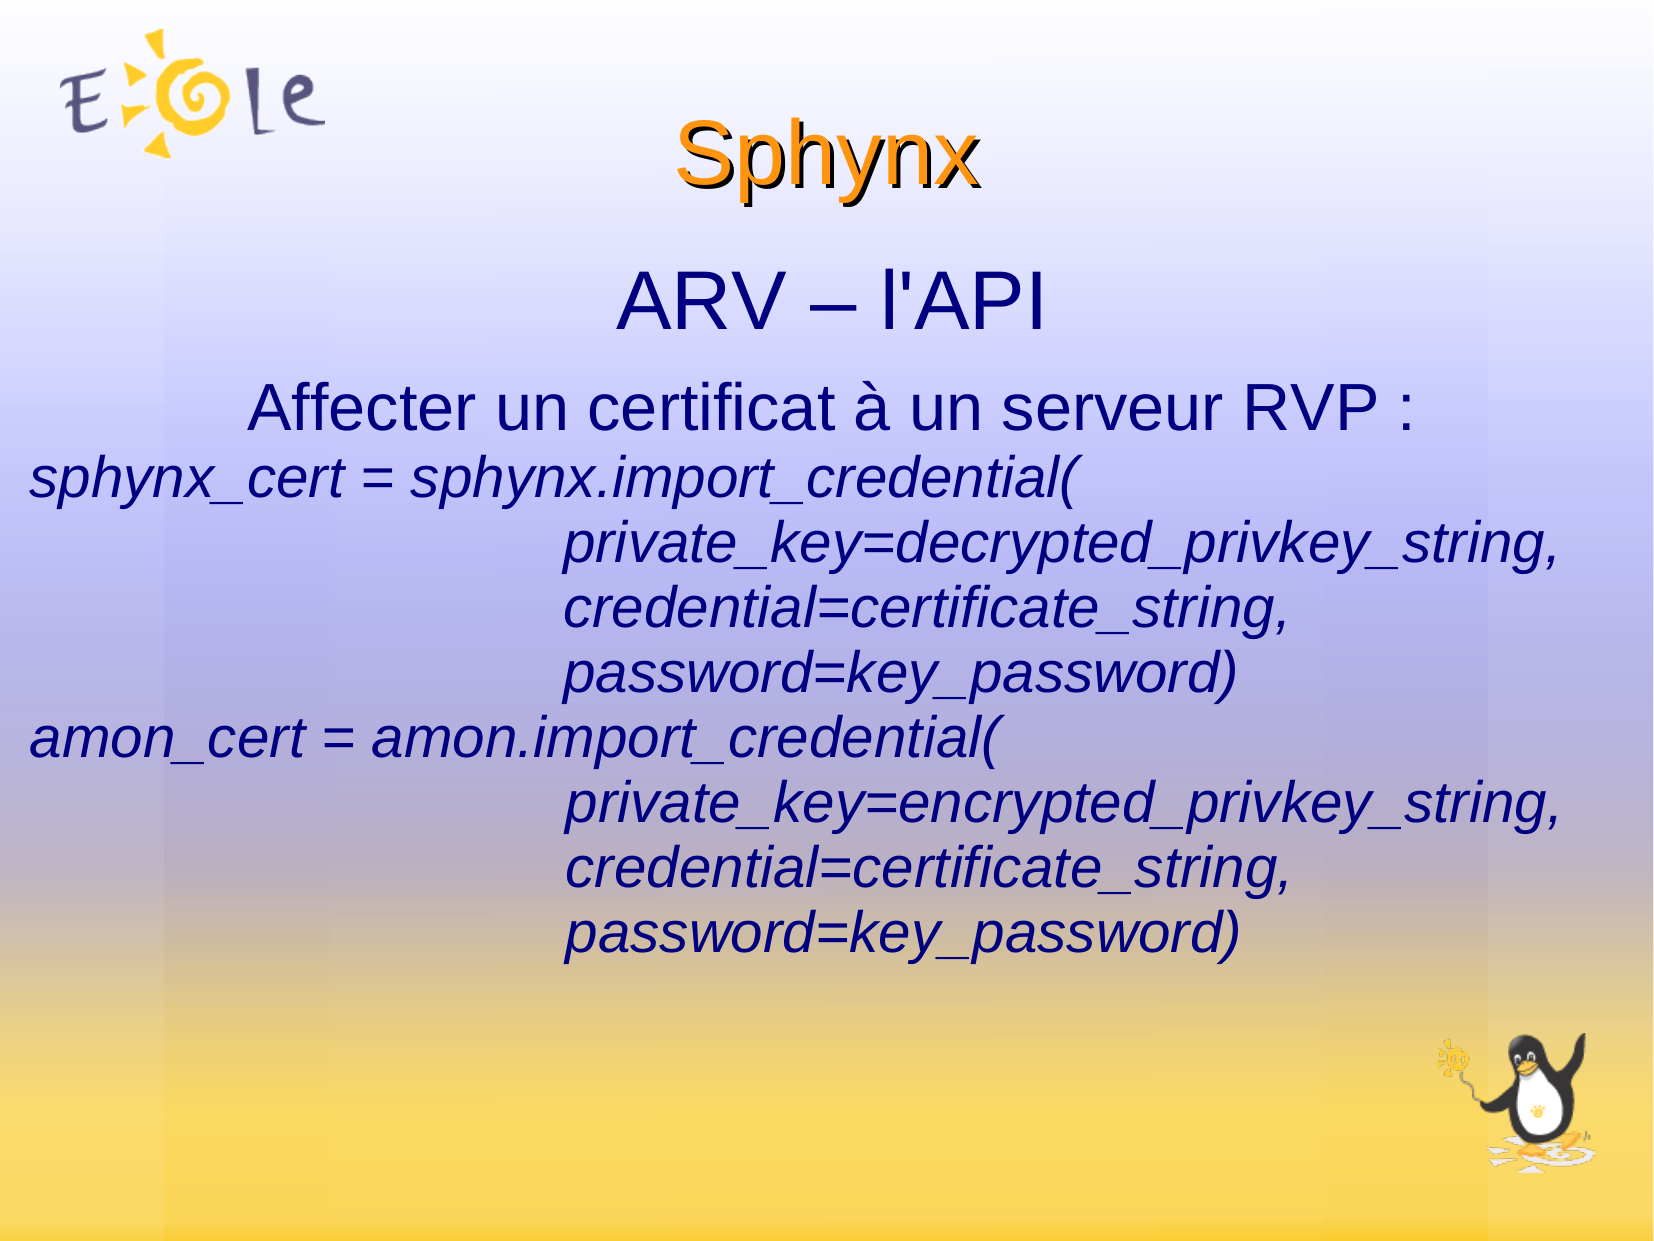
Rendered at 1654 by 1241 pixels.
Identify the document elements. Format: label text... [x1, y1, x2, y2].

list ARV – l'API Affecter un certificat à un serveur RVP : sphynx_cert = sphynx.import_credential( private_key=decrypted_privkey_string, credential=certificate_string, password=key_password) amon_cert = amon.import_credential( private_key=encrypted_privkey_string, credential=certificate_string, password=key_password) [29, 253, 1636, 1059]
title Sphynx [82, 49, 1571, 253]
picture [0, 0, 1654, 1241]
